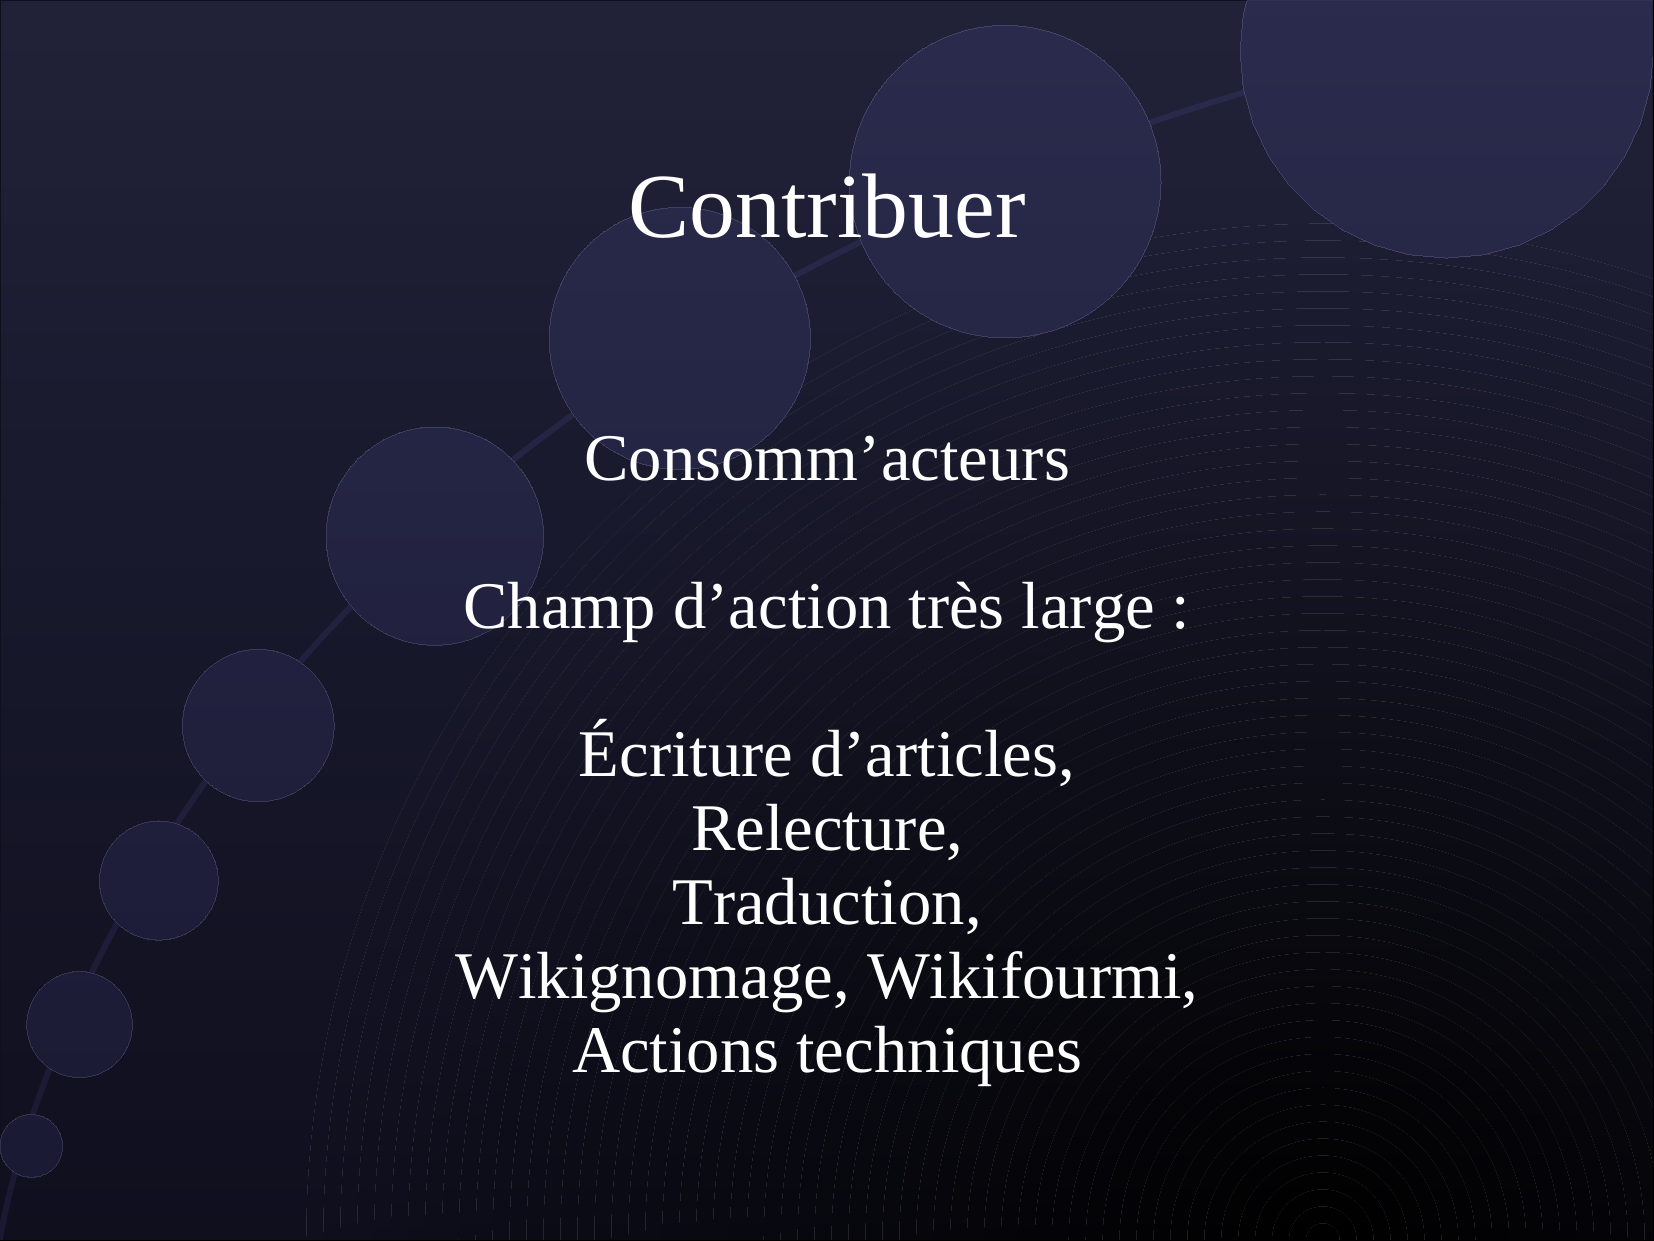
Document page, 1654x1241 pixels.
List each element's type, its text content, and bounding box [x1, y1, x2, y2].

title Contribuer [121, 102, 1534, 311]
subtitle Consomm’acteurs Champ d’action très large : Écriture d’articles, Relecture, Traduction, Wikignomage, Wikifourmi, Actions techniques [121, 344, 1534, 1164]
